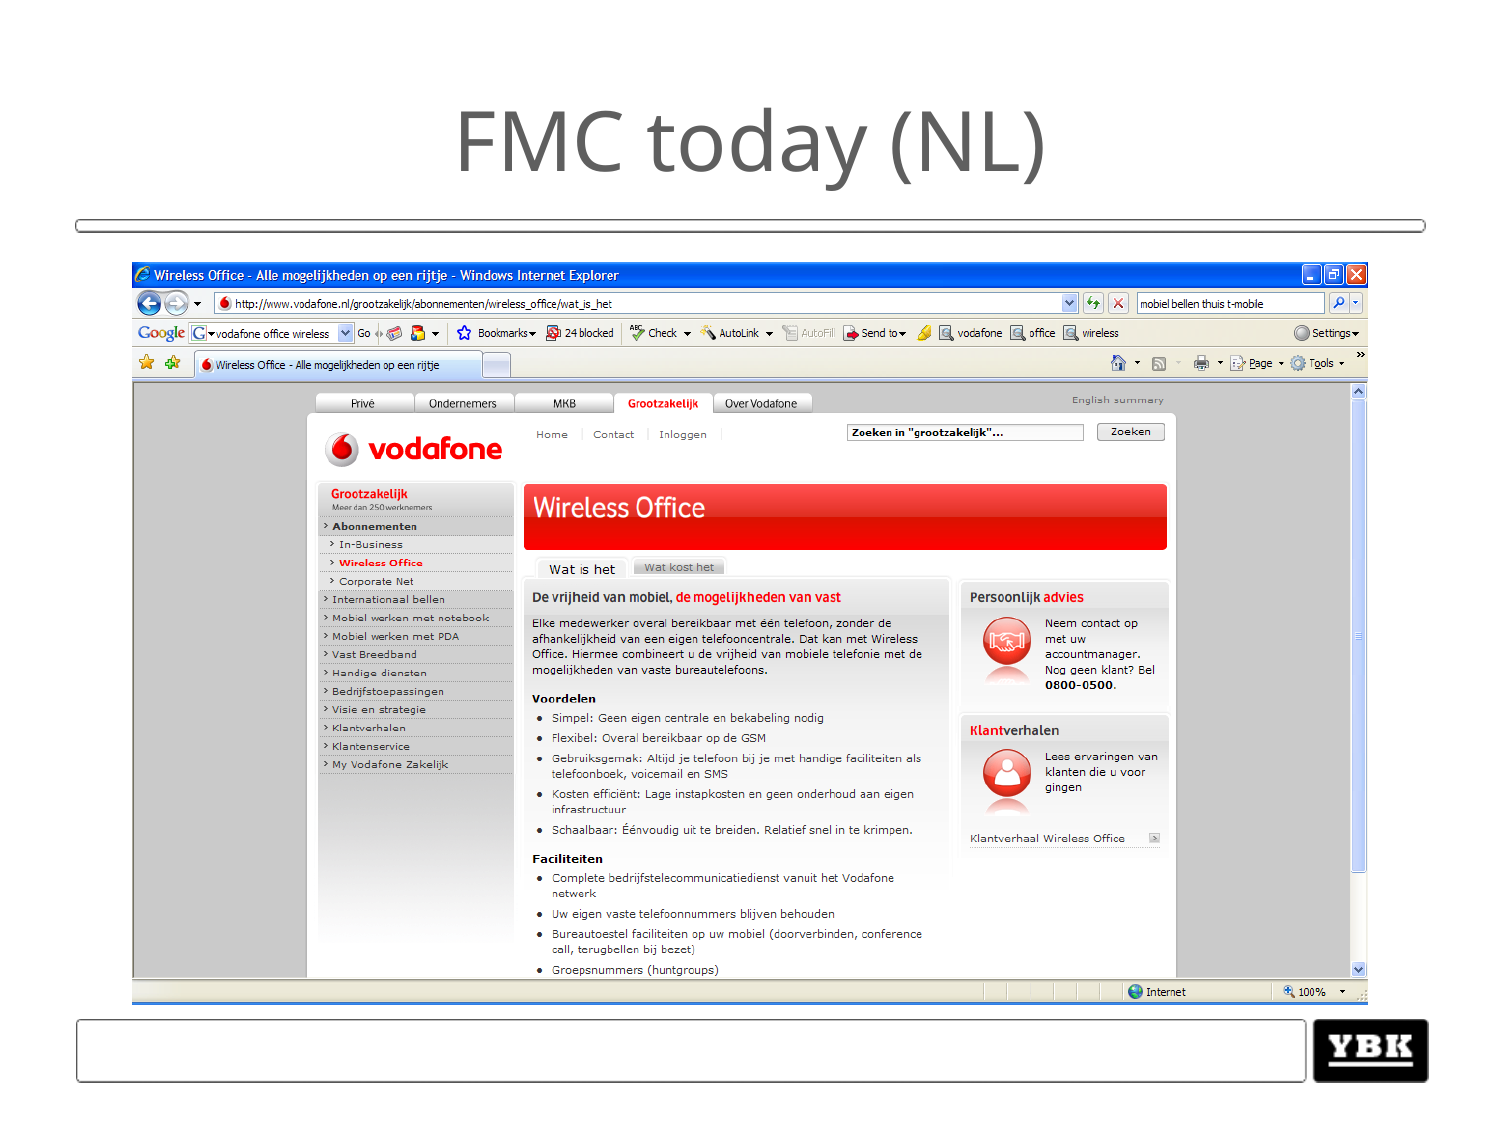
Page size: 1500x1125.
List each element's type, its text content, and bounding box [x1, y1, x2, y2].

picture [132, 262, 1368, 1005]
title FMC today (NL) [75, 45, 1426, 233]
picture [76, 1019, 1429, 1083]
